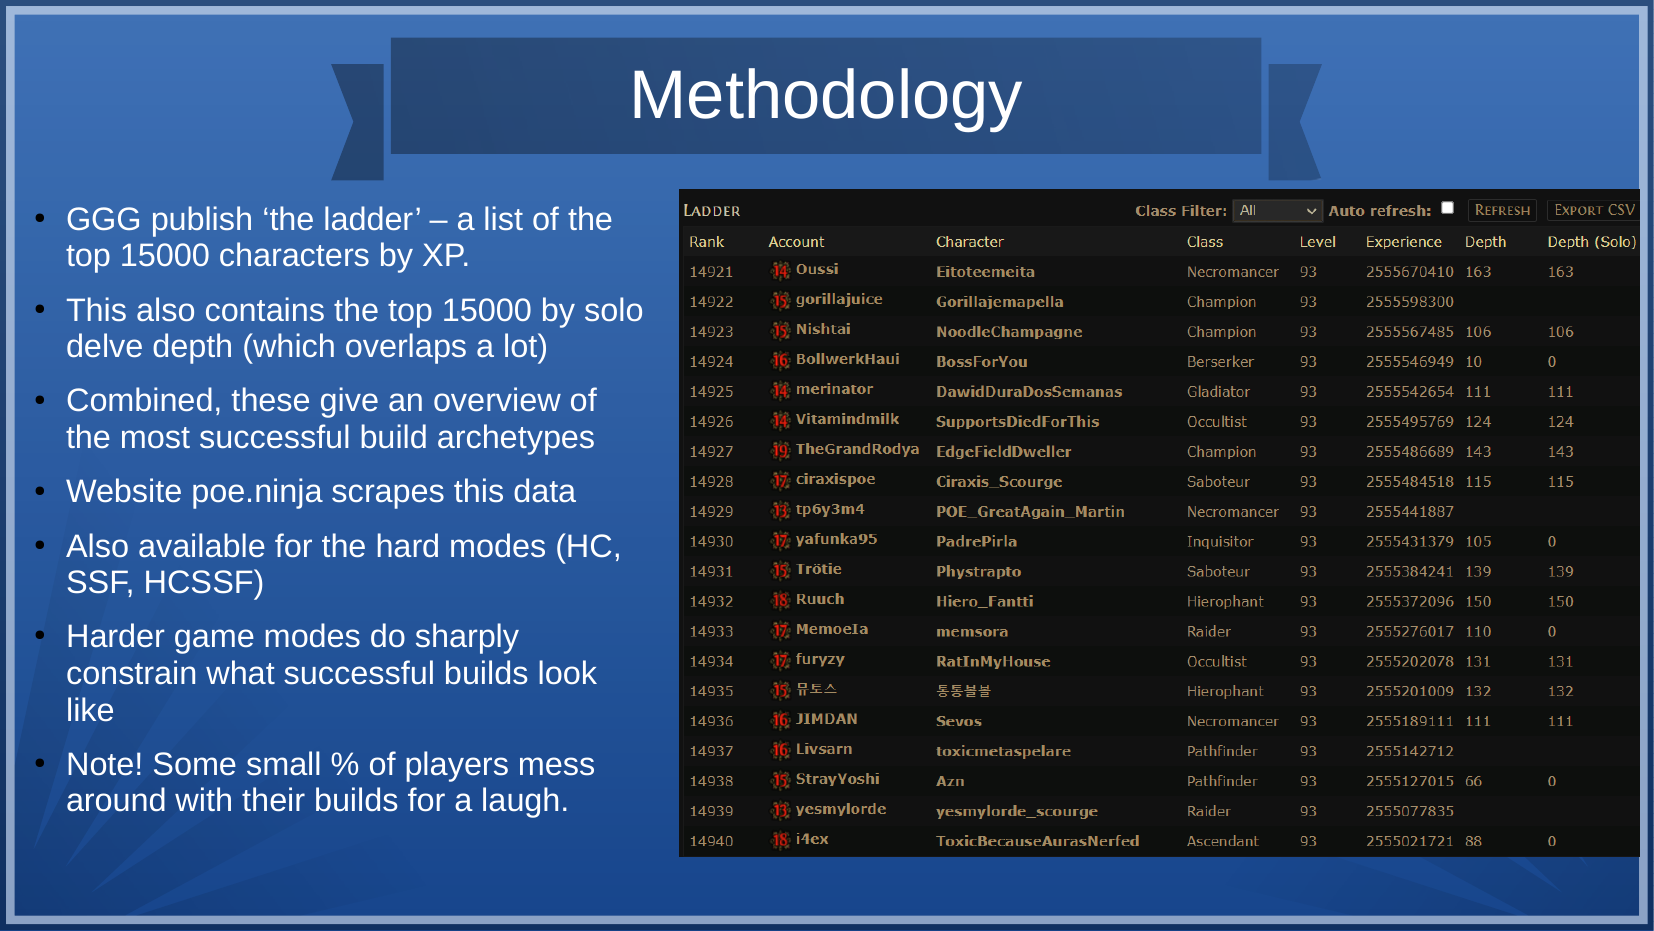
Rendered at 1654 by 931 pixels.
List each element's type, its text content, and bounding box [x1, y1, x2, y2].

title Methodology [389, 35, 1264, 154]
list GGG publish ‘the ladder’ – a list of the top 15000 characters by XP. This also contains the top 15000 by solo delve depth (which overlaps a lot) Combined, these give an overview of the most successful build archetypes Website poe.ninja scrapes this data Also available for the hard modes (HC, SSF, HCSSF) Harder game modes do sharply constrain what successful builds look like Note! Some small % of players mess around with their builds for a laugh. [23, 200, 650, 824]
picture [679, 189, 1640, 857]
